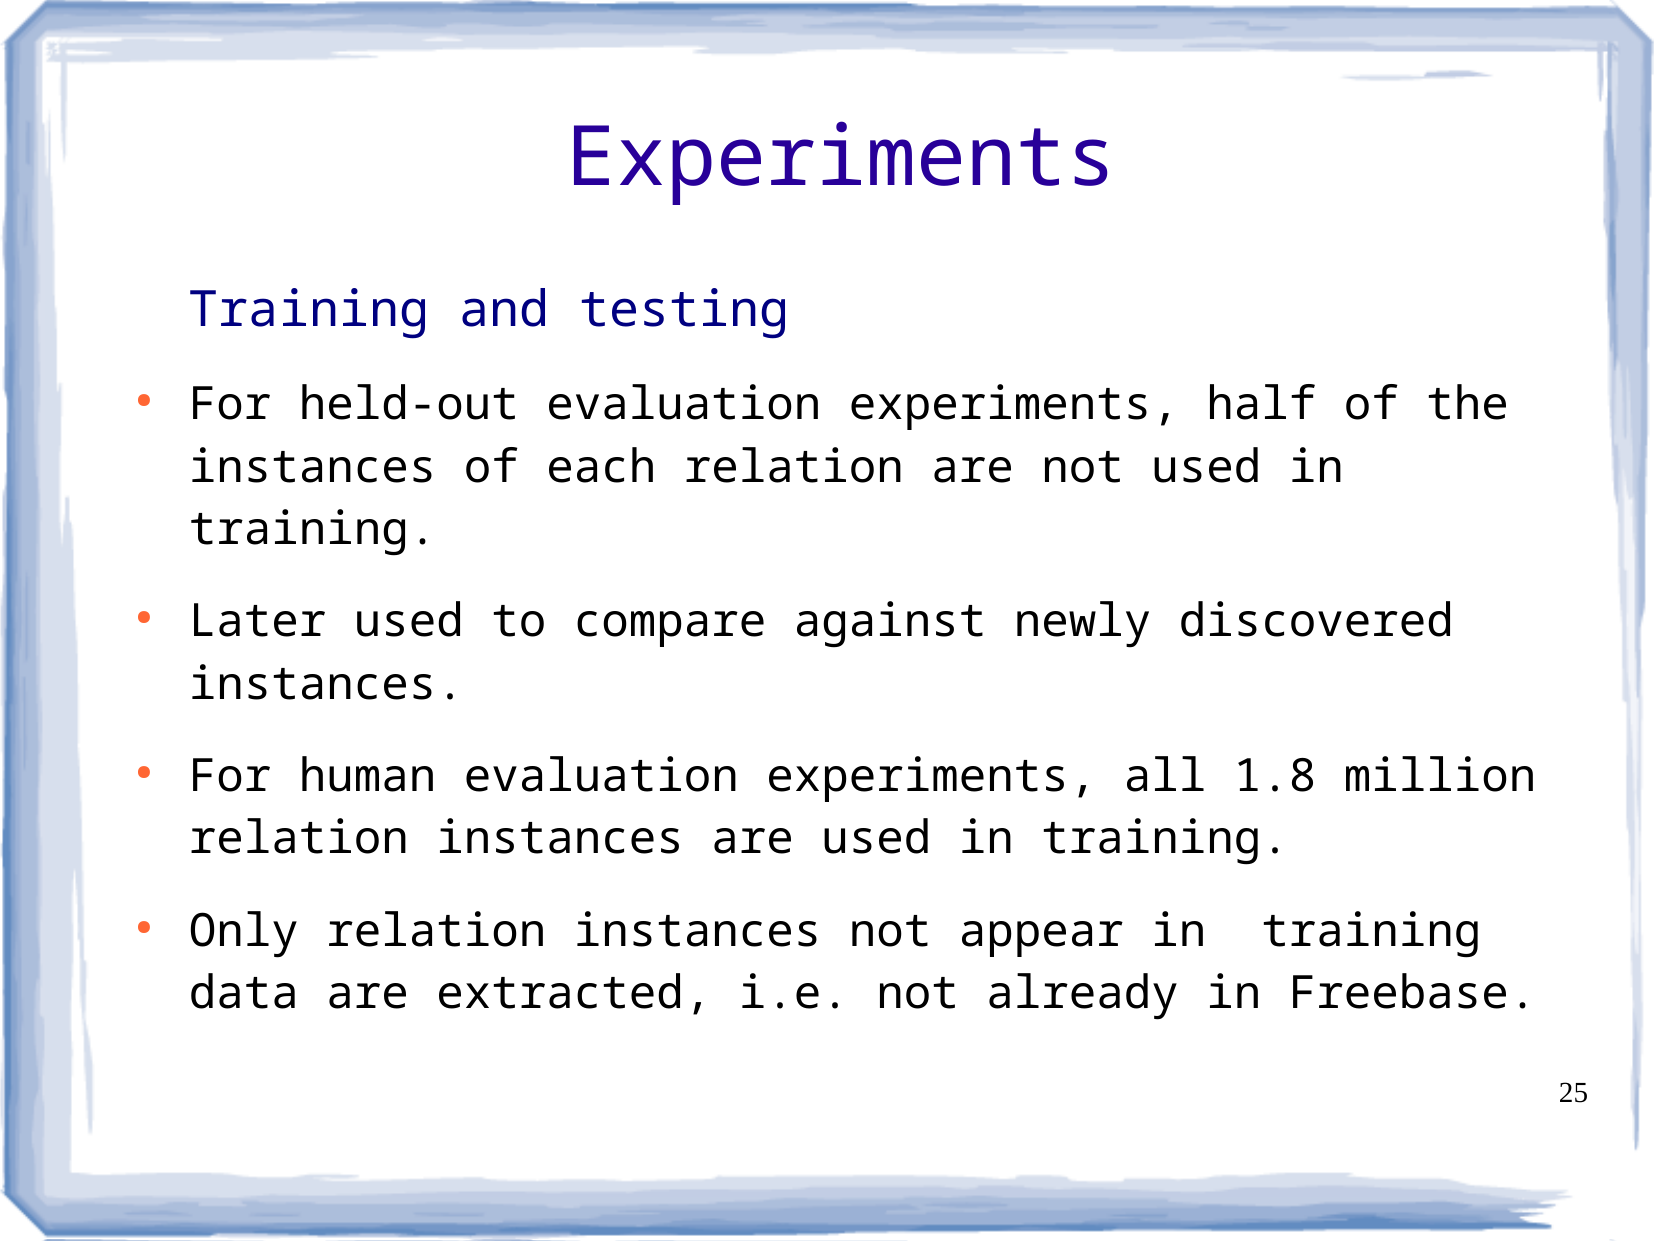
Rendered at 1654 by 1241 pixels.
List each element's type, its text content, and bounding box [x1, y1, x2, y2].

title Experiments [82, 49, 1571, 257]
list Training and testing For held-out evaluation experiments, half of the instances of each relation are not used in training. Later used to compare against newly discovered instances. For human evaluation experiments, all 1.8 million relation instances are used in training. Only relation instances not appear in training data are extracted, i.e. not already in Freebase. [118, 272, 1571, 993]
picture [0, 0, 1654, 1241]
